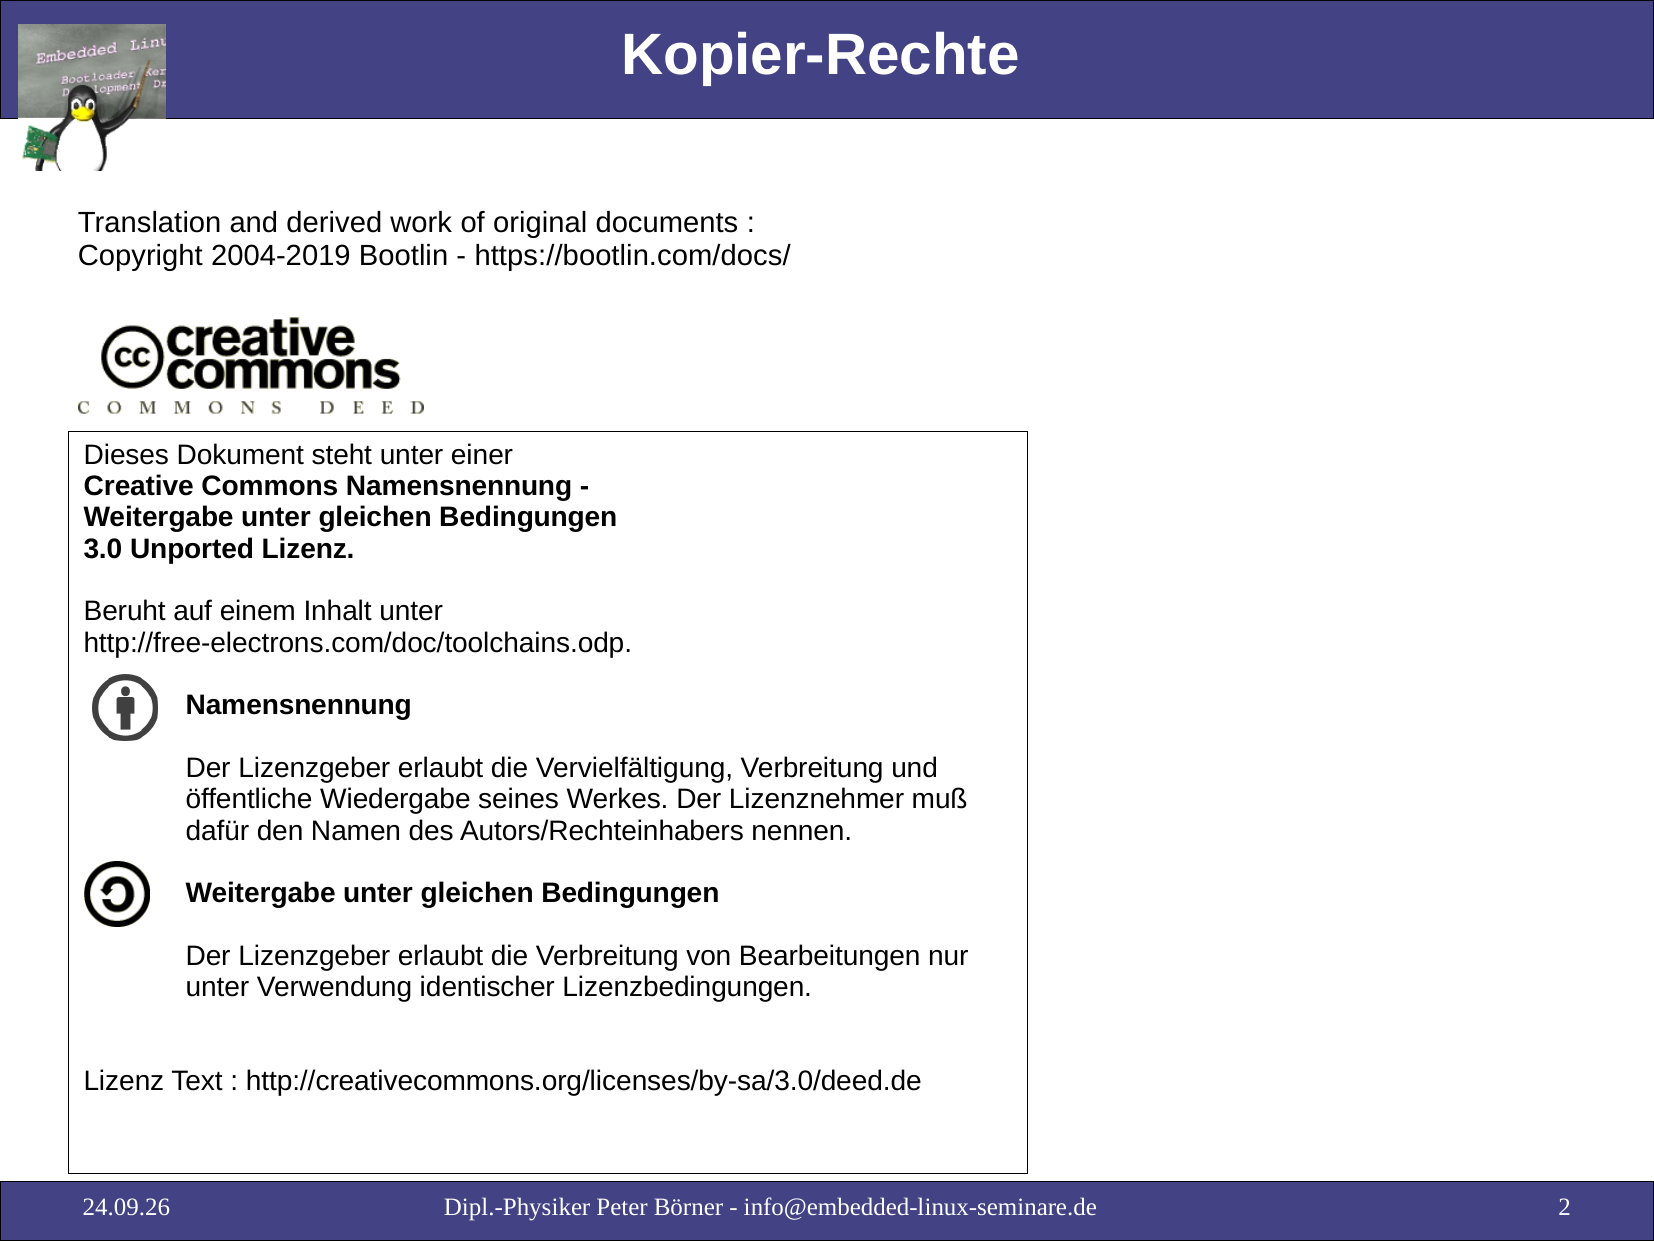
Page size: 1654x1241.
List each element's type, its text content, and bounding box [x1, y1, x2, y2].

picture [18, 24, 166, 171]
picture [92, 674, 158, 741]
picture [84, 861, 150, 927]
picture [78, 317, 424, 415]
text_box Dieses Dokument steht unter einer Creative Commons Namensnennung - Weitergabe unter gleichen Bedingungen 3.0 Unported Lizenz. Beruht auf einem Inhalt unter http://free-electrons.com/doc/toolchains.odp. Namensnennung Der Lizenzgeber erlaubt die Vervielfältigung, Verbreitung und öffentliche Wiedergabe seines Werkes. Der Lizenznehmer muß dafür den Namen des Autors/Rechteinhabers nennen. Weitergabe unter gleichen Bedingungen Der Lizenzgeber erlaubt die Verbreitung von Bearbeitungen nur unter Verwendung identischer Lizenzbedingungen. Lizenz Text : http://creativecommons.org/licenses/by-sa/3.0/deed.de [68, 431, 1028, 1174]
text_box Translation and derived work of original documents : Copyright 2004-2019 Bootlin - https://bootlin.com/docs/ [63, 199, 1027, 280]
title Kopier-Rechte [76, 19, 1565, 89]
